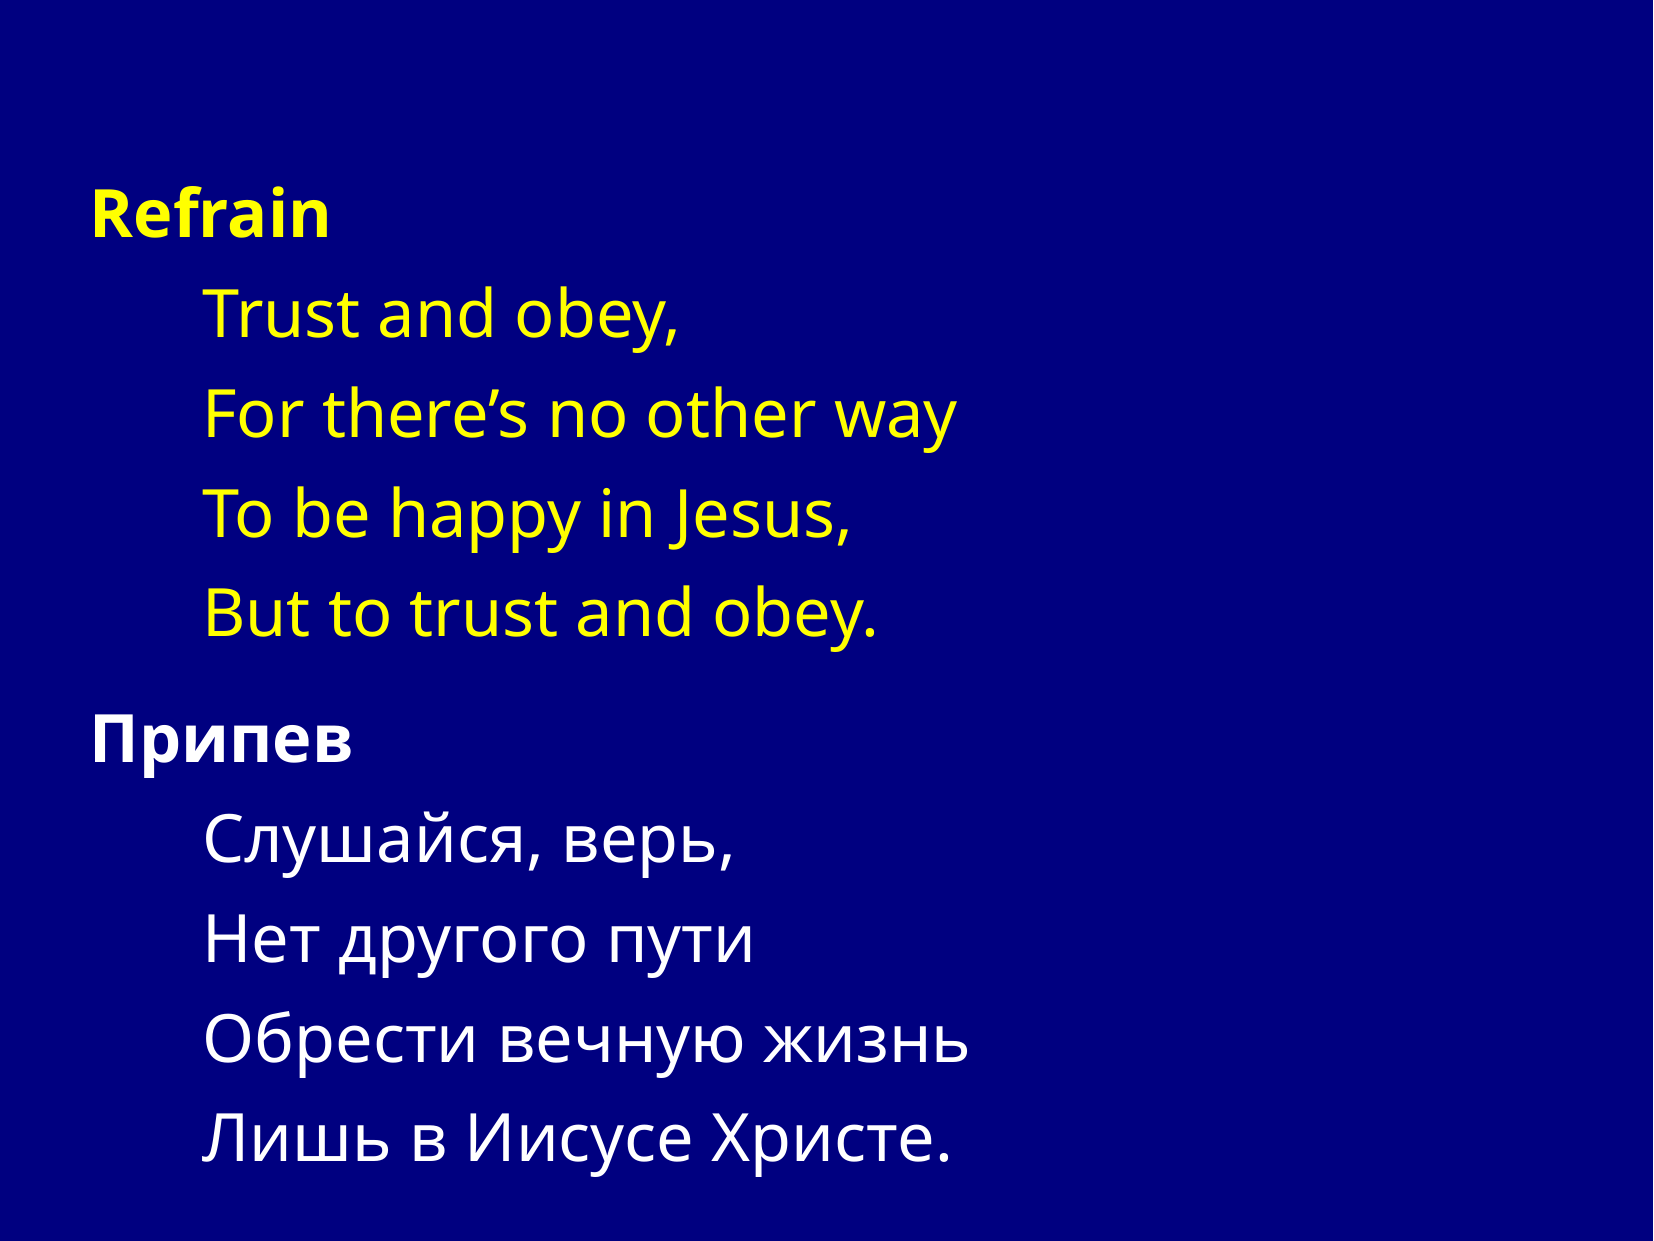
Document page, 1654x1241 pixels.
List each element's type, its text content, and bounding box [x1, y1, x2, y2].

text_box Refrain Trust and obey, For there’s no other way To be happy in Jesus, But to trust and obey. [75, 150, 1576, 675]
text_box Припев Слушайся, верь, Нет другого пути Обрести вечную жизнь Лишь в Иисусе Христе. [75, 675, 1653, 1163]
